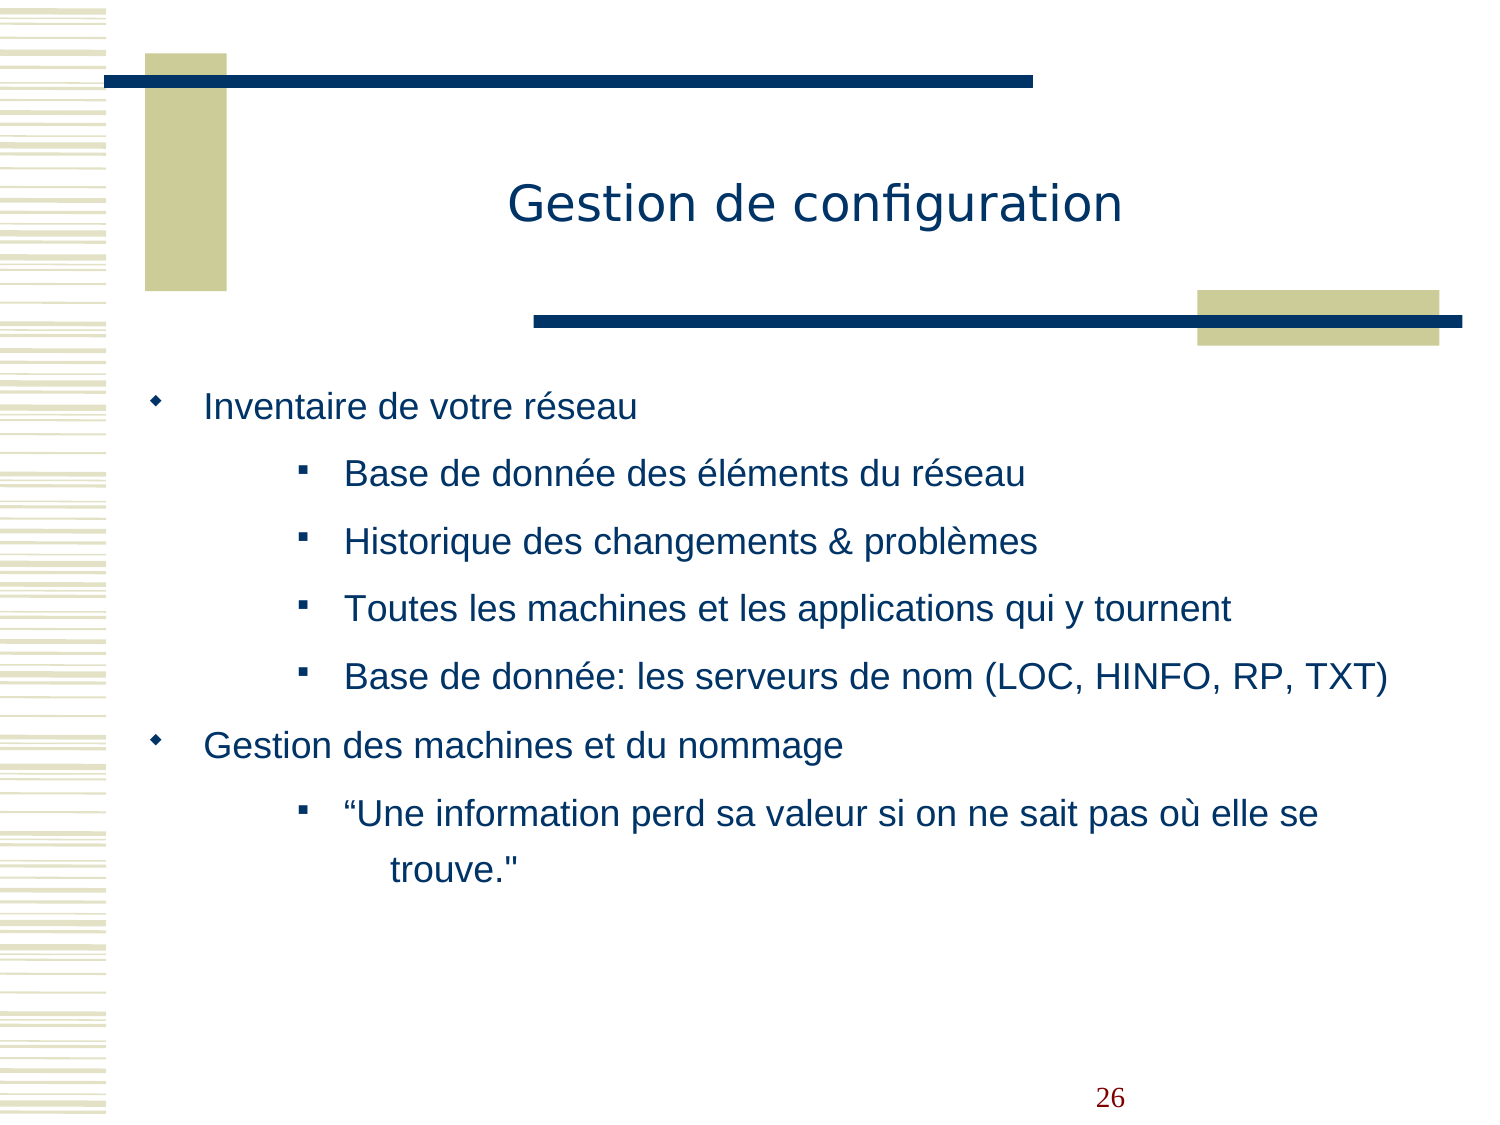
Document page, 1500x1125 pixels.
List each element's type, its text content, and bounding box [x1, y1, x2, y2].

list Inventaire de votre réseau Base de donnée des éléments du réseau Historique des changements & problèmes Toutes les machines et les applications qui y tournent Base de donnée: les serveurs de nom (LOC, HINFO, RP, TXT) Gestion des machines et du nommage “Une information perd sa valeur si on ne sait pas où elle se trouve." [132, 363, 1440, 1001]
title Gestion de configuration [225, 99, 1437, 289]
